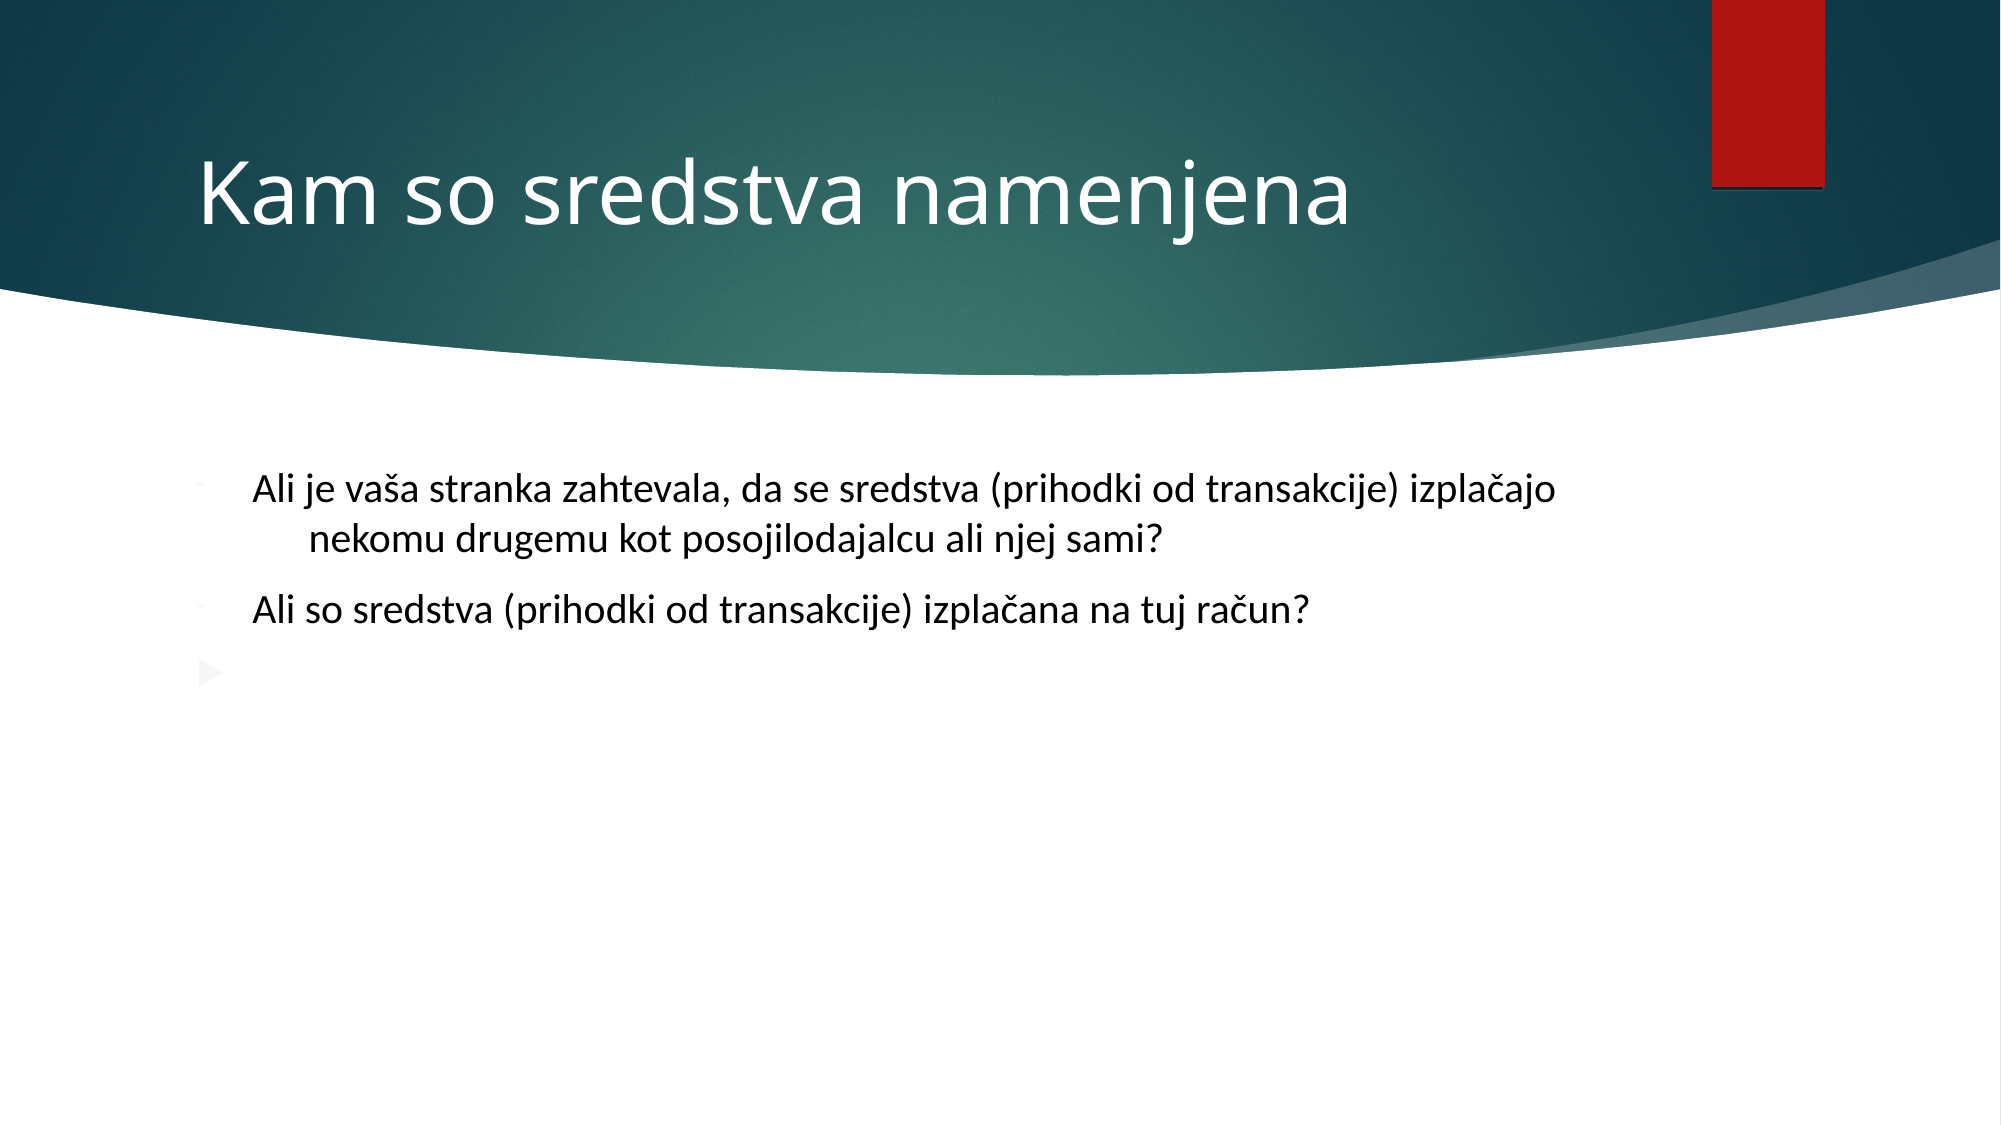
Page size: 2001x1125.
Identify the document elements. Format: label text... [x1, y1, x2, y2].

list Ali je vaša stranka zahtevala, da se sredstva (prihodki od transakcije) izplačajo nekomu drugemu kot posojilodajalcu ali njej sami? Ali so sredstva (prihodki od transakcije) izplačana na tuj račun? [181, 453, 1649, 1025]
title Kam so sredstva namenjena [181, 74, 1649, 305]
text_box [0, 0, 2000, 1125]
